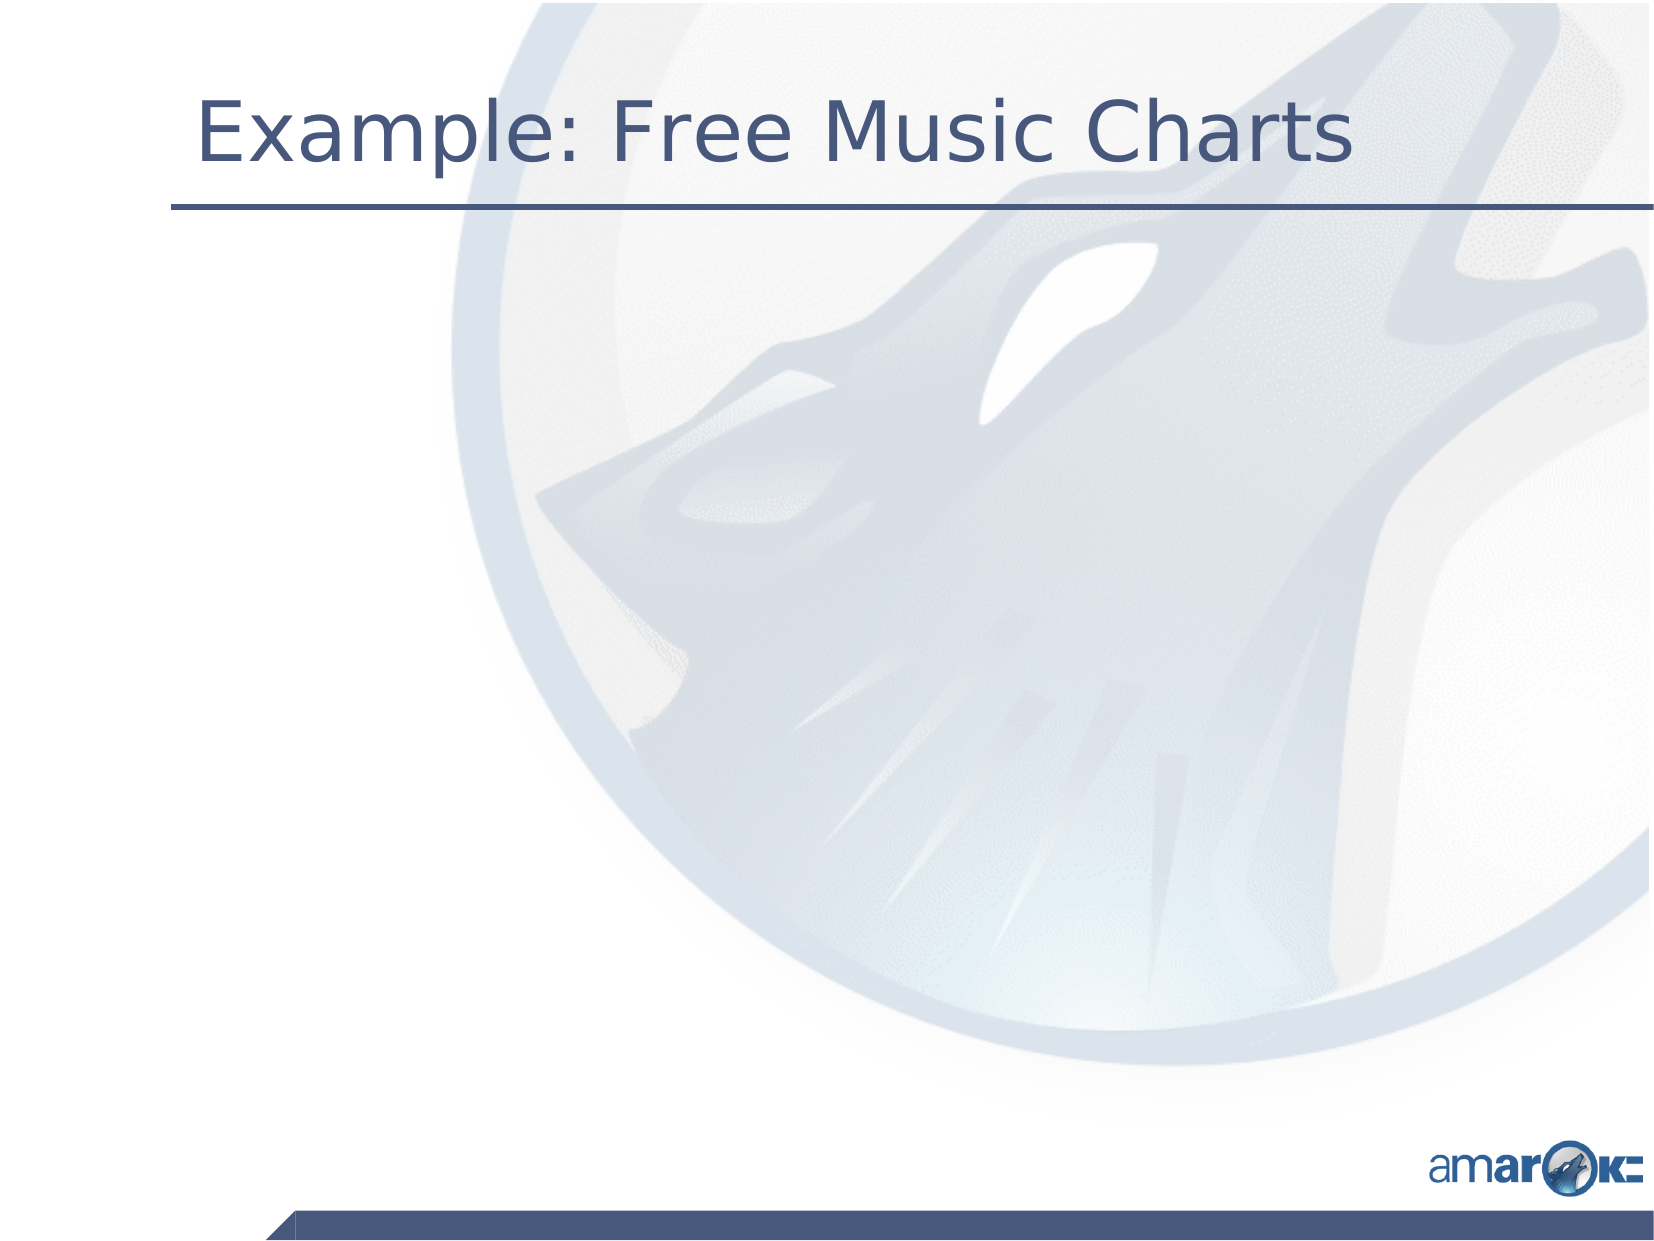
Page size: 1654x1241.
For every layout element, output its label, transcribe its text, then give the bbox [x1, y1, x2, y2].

picture [1417, 1127, 1652, 1210]
title Example: Free Music Charts [194, 29, 1530, 237]
